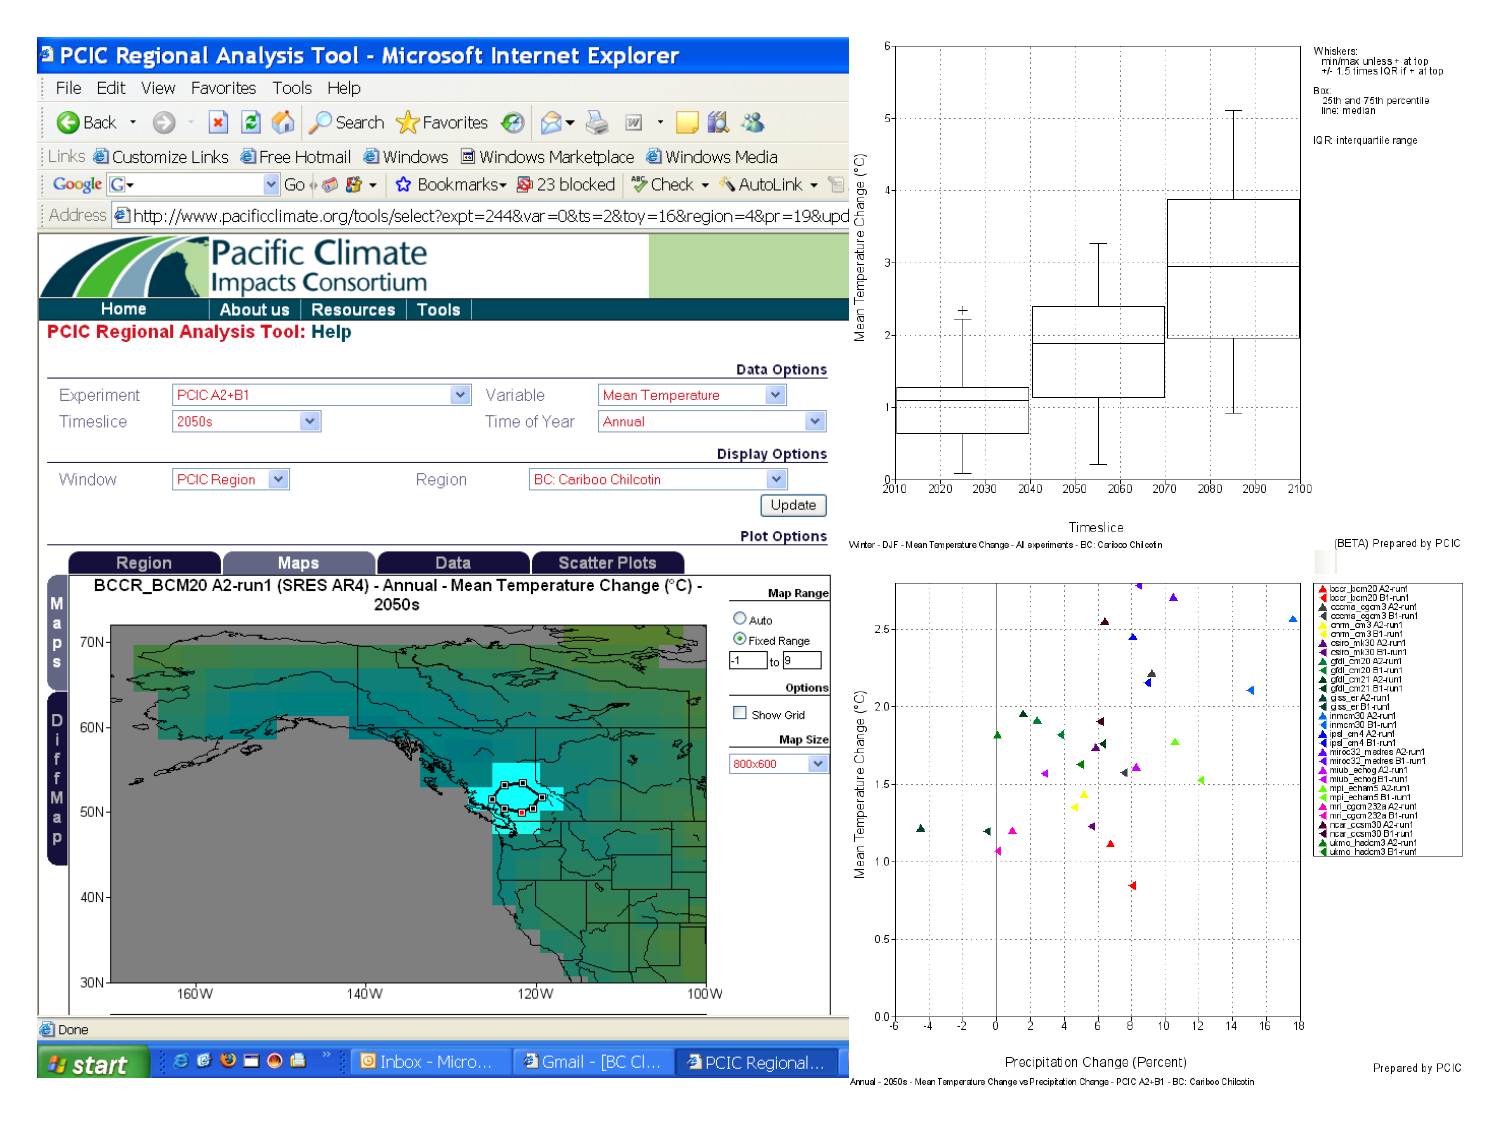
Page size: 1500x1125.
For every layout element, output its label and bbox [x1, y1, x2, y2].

picture [37, 37, 1463, 1087]
